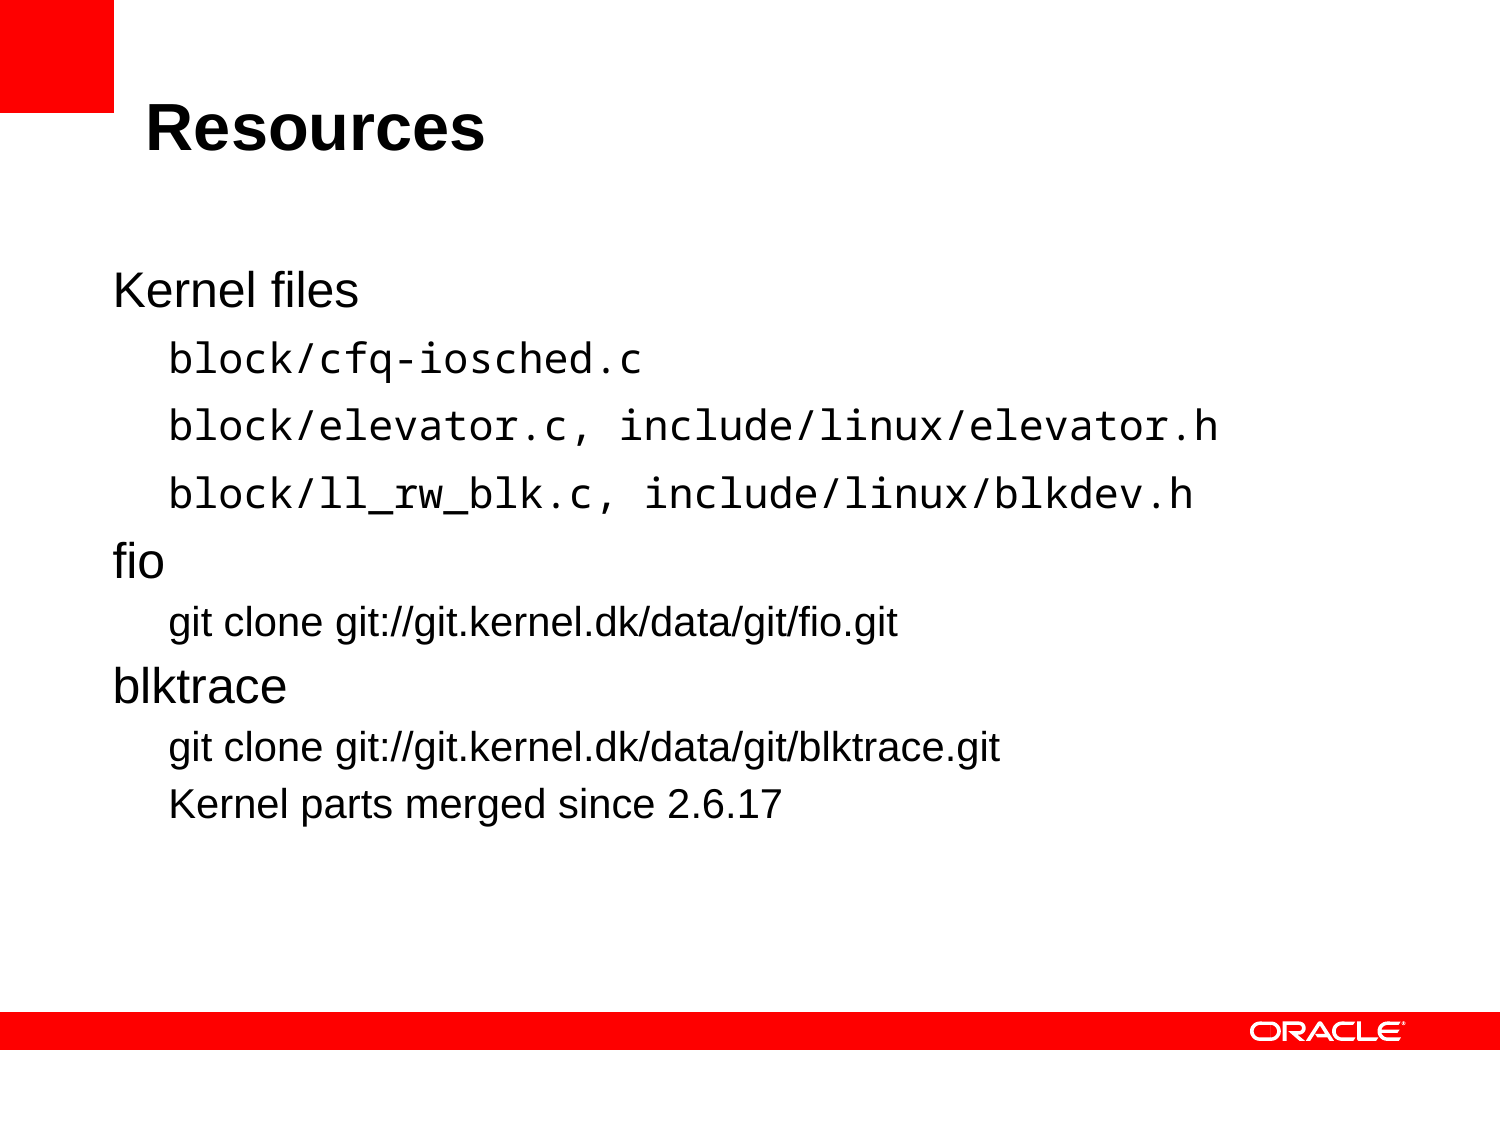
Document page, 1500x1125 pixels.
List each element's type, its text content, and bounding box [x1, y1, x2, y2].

picture [0, 1012, 1500, 1050]
list Kernel files block/cfq-iosched.c block/elevator.c, include/linux/elevator.h block/ll_rw_blk.c, include/linux/blkdev.h fio git clone git://git.kernel.dk/data/git/fio.git blktrace git clone git://git.kernel.dk/data/git/blktrace.git Kernel parts merged since 2.6.17 [112, 262, 1349, 976]
title Resources [145, 49, 1390, 205]
picture [0, 0, 114, 113]
